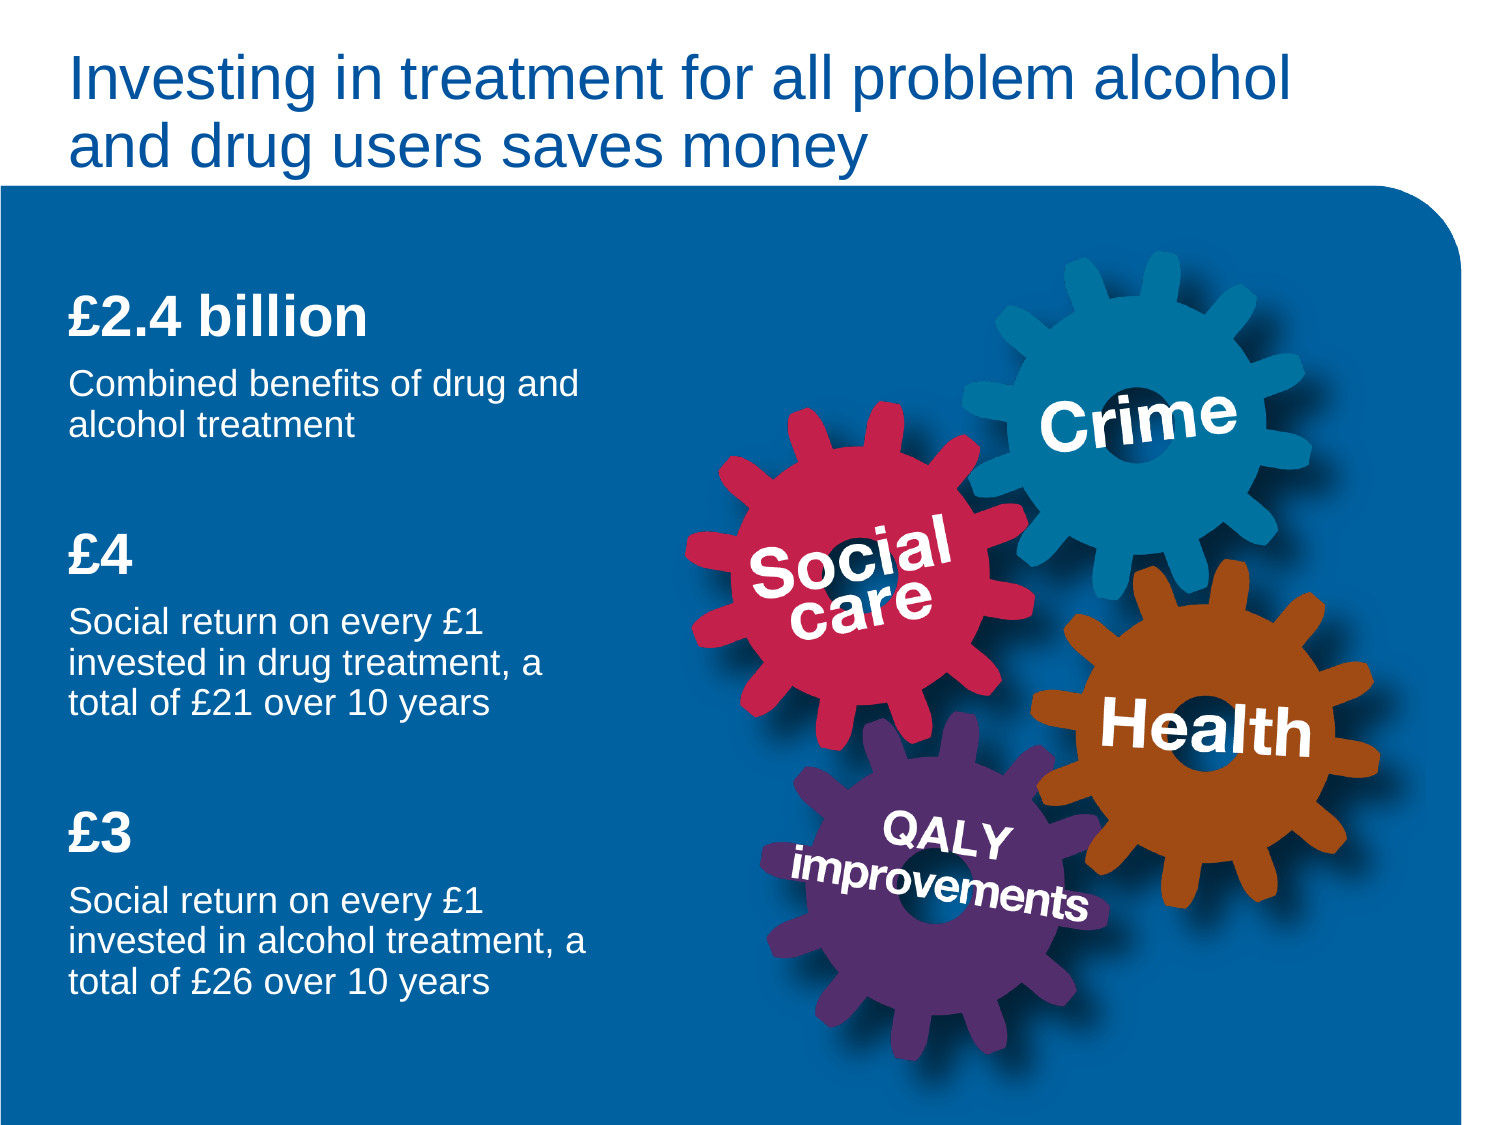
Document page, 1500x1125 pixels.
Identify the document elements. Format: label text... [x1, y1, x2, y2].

picture [0, 0, 1500, 1125]
text_box Investing in treatment for all problem alcohol and drug users saves money [53, 38, 1427, 157]
text_box £2.4 billion Combined benefits of drug and alcohol treatment £4 Social return on every £1 invested in drug treatment, a total of £21 over 10 years £3 Social return on every £1 invested in alcohol treatment, a total of £26 over 10 years [53, 278, 602, 1035]
